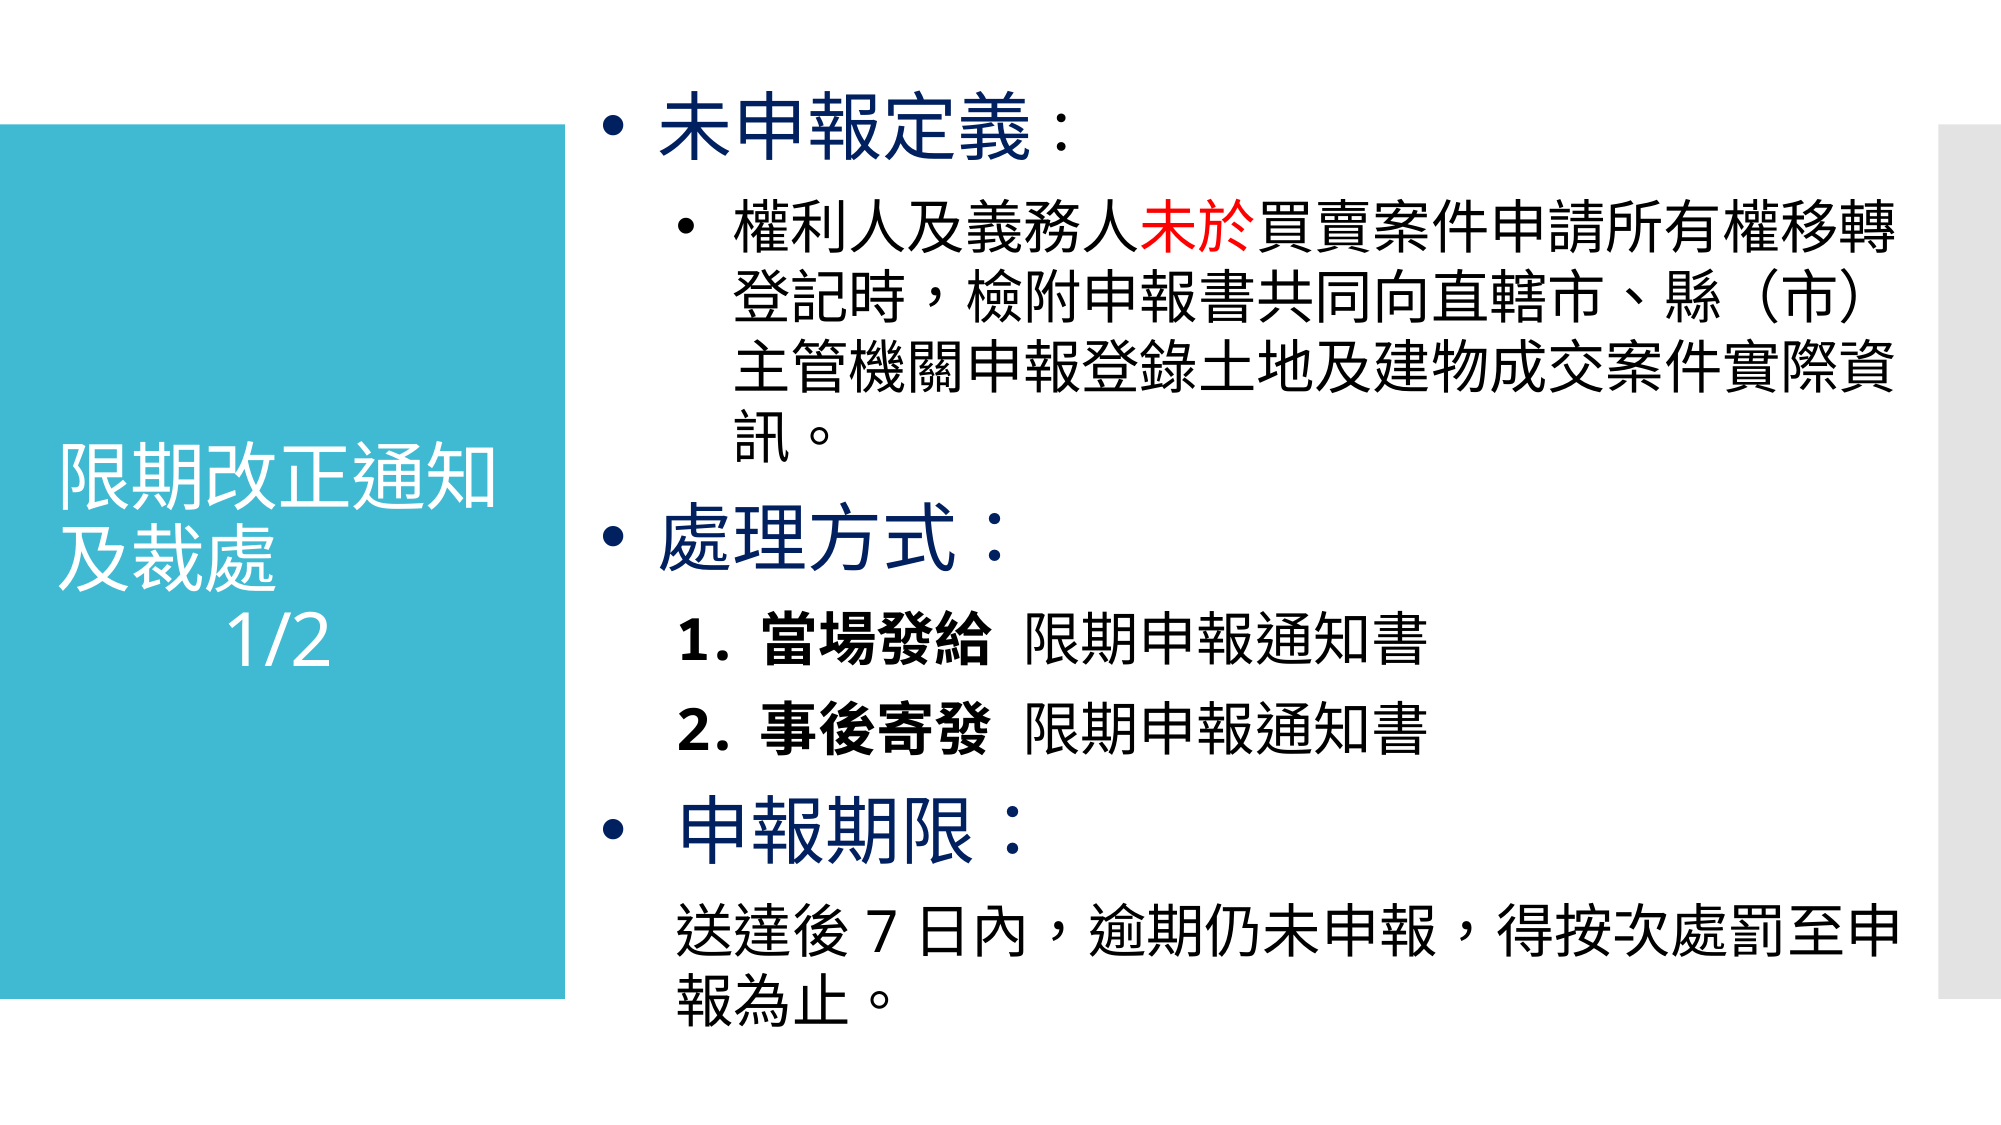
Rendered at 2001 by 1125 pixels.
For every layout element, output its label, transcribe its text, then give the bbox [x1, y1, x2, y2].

text_box 未申報定義： 權利人及義務人未於買賣案件申請所有權移轉登記時，檢附申報書共同向直轄市、縣（市）主管機關申報登錄土地及建物成交案件實際資訊。 處理方式： 當場發給 限期申報通知書 事後寄發 限期申報通知書 申報期限： 送達後7日內，逾期仍未申報，得按次處罰至申報為止。 [585, 71, 1937, 1042]
title 限期改正通知及裁處 1/2 [41, 184, 525, 940]
